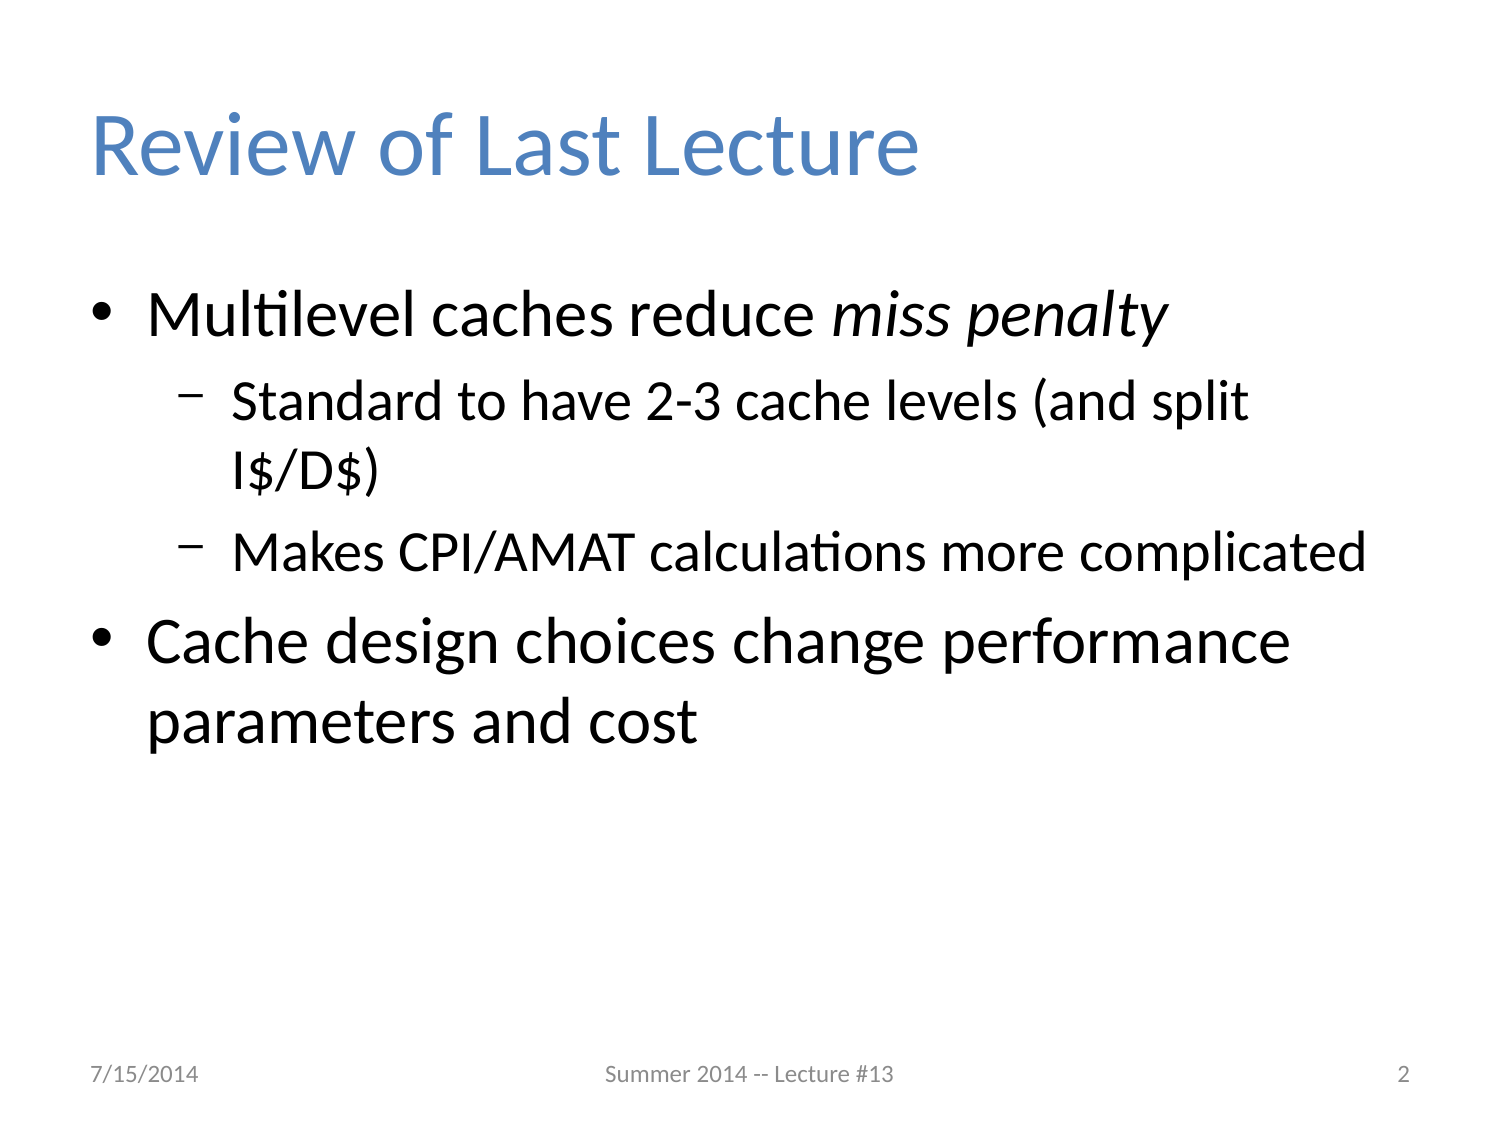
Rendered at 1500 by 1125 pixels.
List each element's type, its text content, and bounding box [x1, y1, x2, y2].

slide_number <number> [1074, 1042, 1425, 1103]
slide_number 7/15/2014 [75, 1042, 425, 1103]
list Multilevel caches reduce miss penalty Standard to have 2-3 cache levels (and split I$/D$) Makes CPI/AMAT calculations more complicated Cache design choices change performance parameters and cost [75, 262, 1425, 1073]
footer Summer 2014 -- Lecture #13 [512, 1042, 988, 1103]
title Review of Last Lecture [75, 45, 1425, 233]
